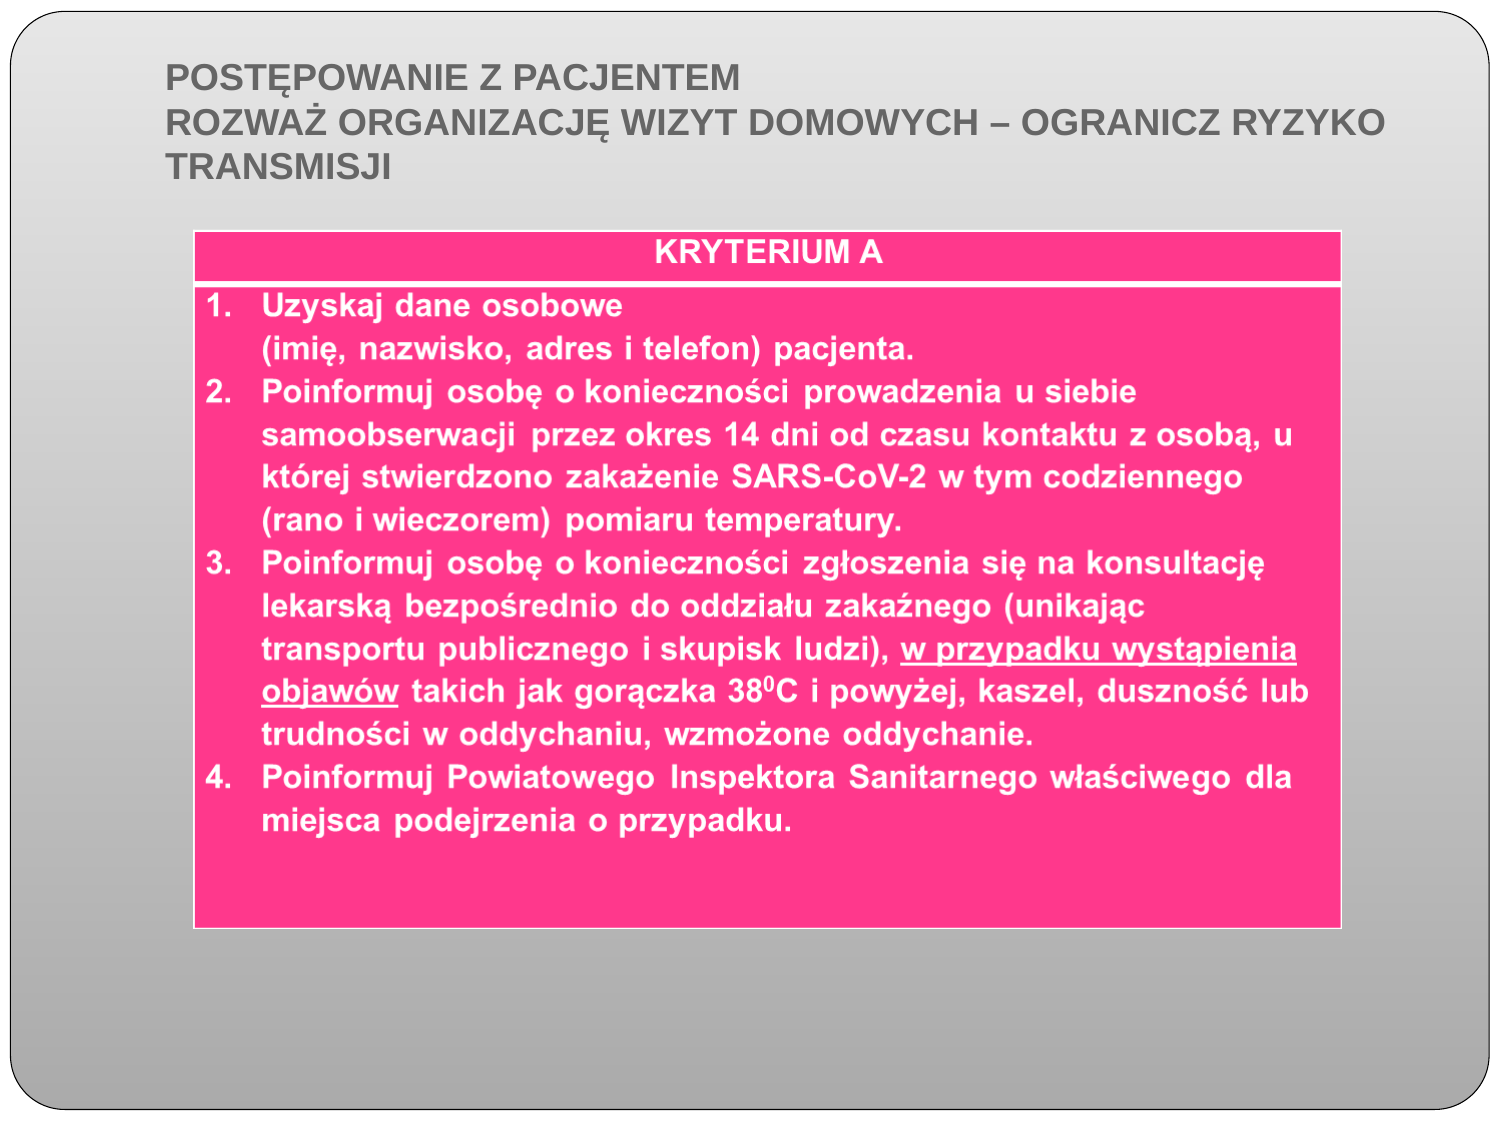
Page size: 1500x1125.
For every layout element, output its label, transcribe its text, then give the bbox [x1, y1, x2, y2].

picture [193, 220, 1342, 929]
title POSTĘPOWANIE Z PACJENTEM ROZWAŻ ORGANIZACJĘ WIZYT DOMOWYCH – OGRANICZ RYZYKO TRANSMISJI [150, 45, 1426, 233]
